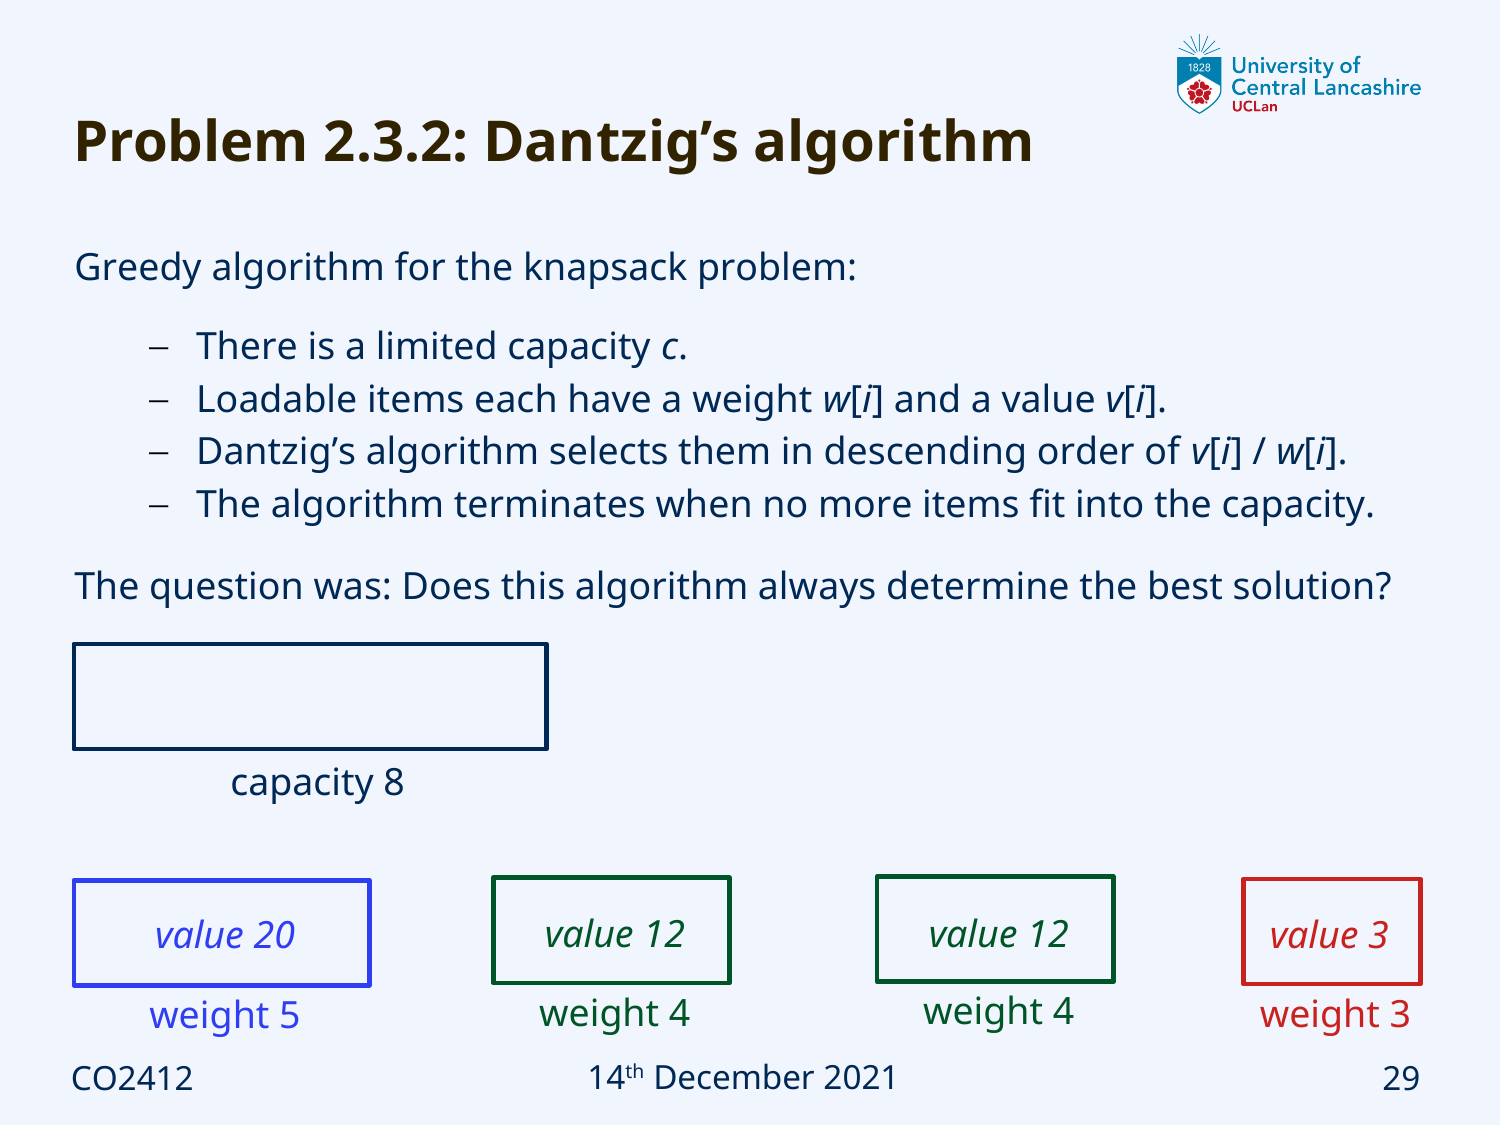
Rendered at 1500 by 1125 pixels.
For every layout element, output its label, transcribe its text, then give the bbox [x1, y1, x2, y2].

title Problem 2.3.2: Dantzig’s algorithm [58, 54, 1500, 224]
text_box Greedy algorithm for the knapsack problem: There is a limited capacity c. Loadable items each have a weight w[i] and a value v[i]. Dantzig’s algorithm selects them in descending order of v[i] / w[i]. The algorithm terminates when no more items fit into the capacity. [59, 228, 1435, 533]
text_box value 12 [893, 902, 1104, 963]
picture [1177, 34, 1421, 54]
text_box value 12 [509, 902, 721, 963]
text_box weight 5 [120, 983, 331, 1044]
text_box weight 3 [1230, 982, 1441, 1043]
text_box capacity 8 [212, 750, 423, 811]
text_box value 3 [1224, 904, 1435, 964]
text_box weight 4 [509, 981, 721, 1041]
text_box weight 4 [893, 979, 1104, 1040]
text_box The question was: Does this algorithm always determine the best solution? [59, 547, 1435, 621]
text_box value 20 [120, 903, 331, 964]
